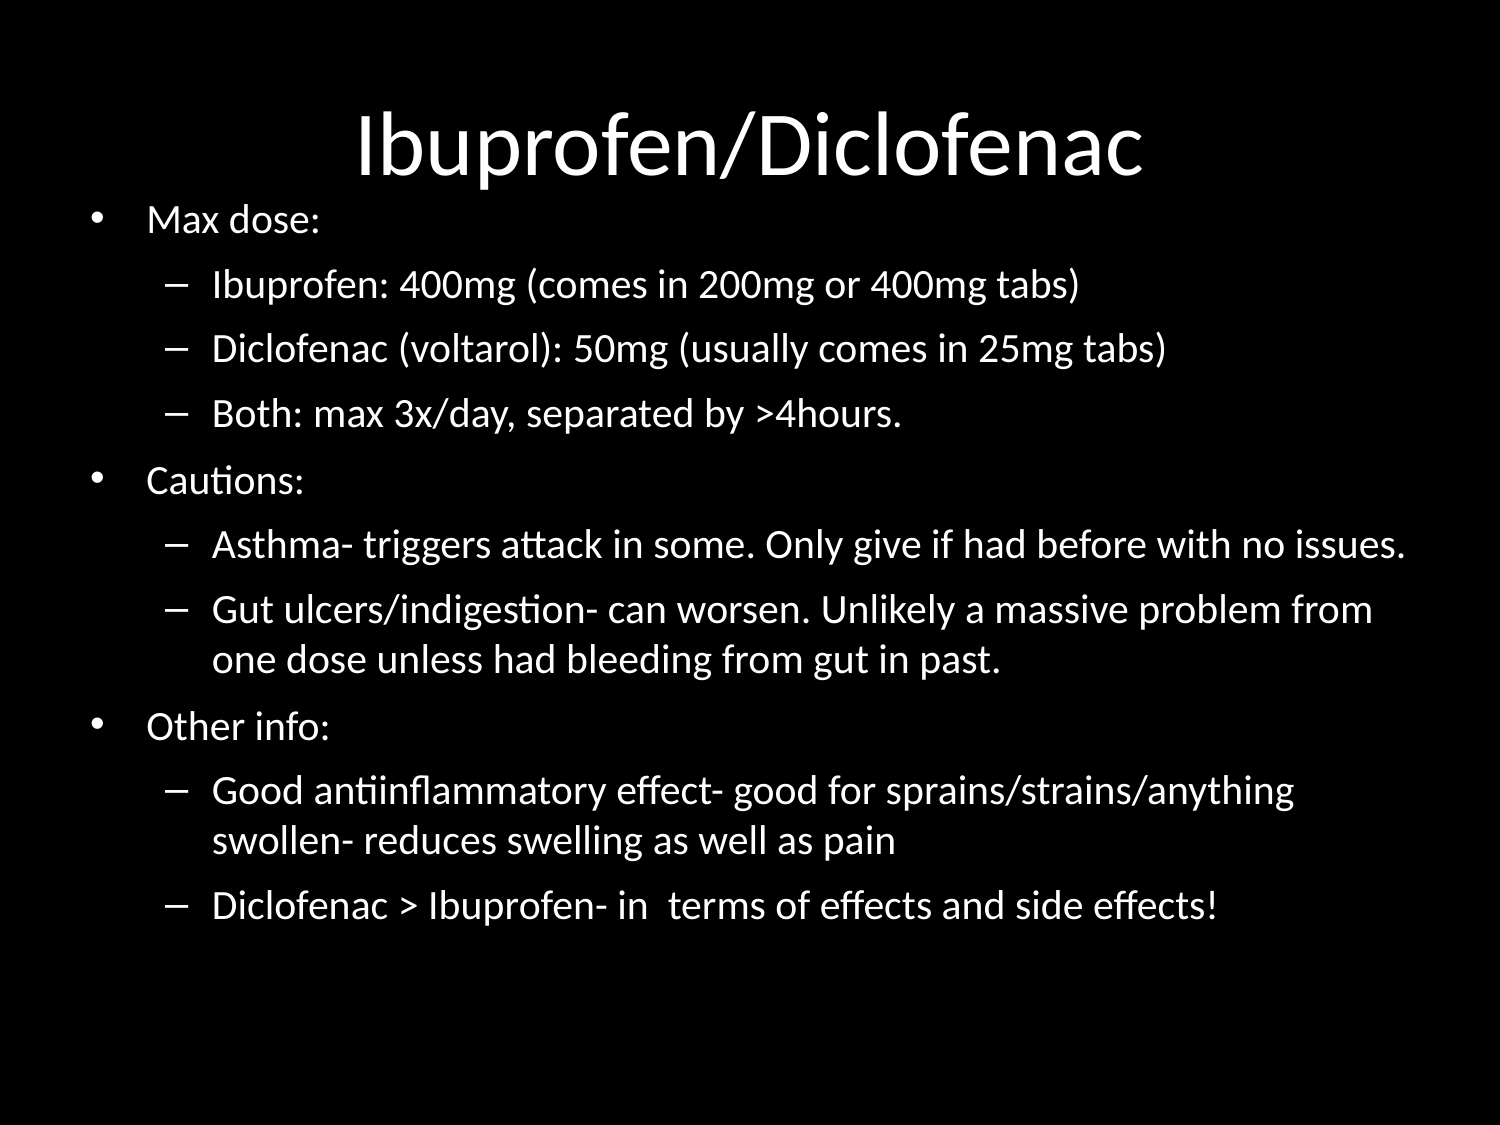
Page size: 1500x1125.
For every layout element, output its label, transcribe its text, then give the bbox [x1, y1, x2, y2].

list Max dose: Ibuprofen: 400mg (comes in 200mg or 400mg tabs) Diclofenac (voltarol): 50mg (usually comes in 25mg tabs) Both: max 3x/day, separated by >4hours. Cautions: Asthma- triggers attack in some. Only give if had before with no issues. Gut ulcers/indigestion- can worsen. Unlikely a massive problem from one dose unless had bleeding from gut in past. Other info: Good antiinflammatory effect- good for sprains/strains/anything swollen- reduces swelling as well as pain Diclofenac > Ibuprofen- in terms of effects and side effects! [75, 184, 1425, 1005]
title Ibuprofen/Diclofenac [75, 45, 1425, 184]
